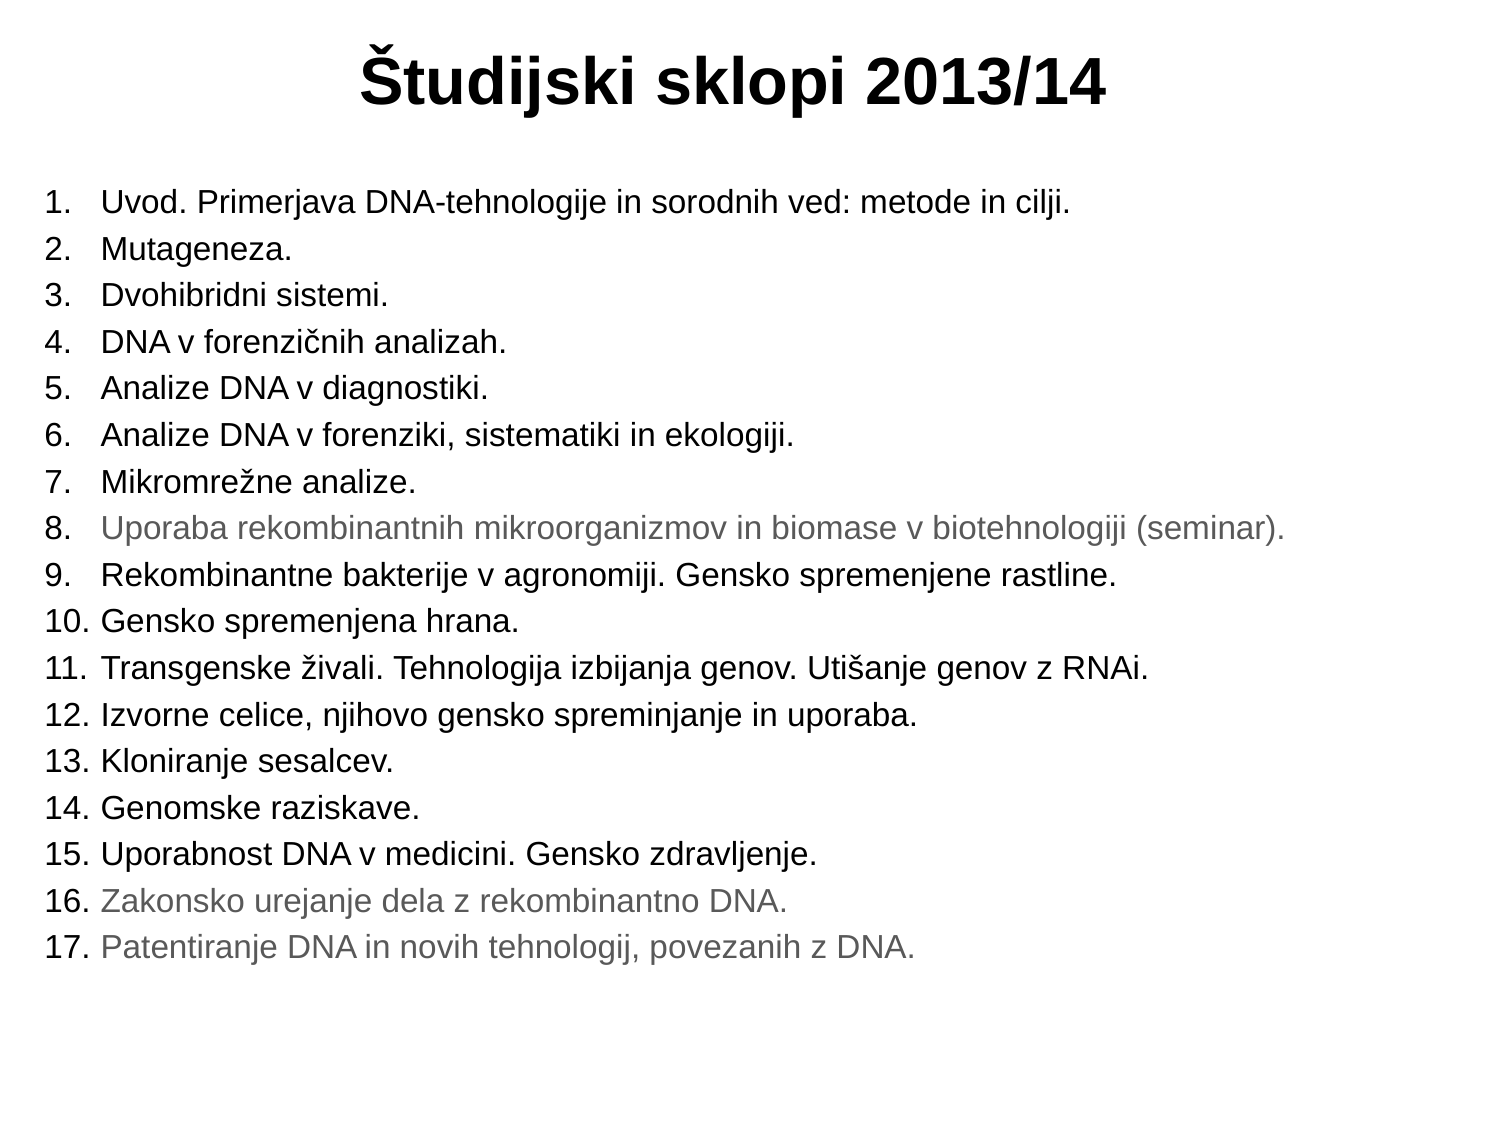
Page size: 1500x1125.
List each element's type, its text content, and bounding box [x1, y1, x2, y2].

subtitle Uvod. Primerjava DNA-tehnologije in sorodnih ved: metode in cilji. Mutageneza. Dvohibridni sistemi. DNA v forenzičnih analizah. Analize DNA v diagnostiki. Analize DNA v forenziki, sistematiki in ekologiji. Mikromrežne analize. Uporaba rekombinantnih mikroorganizmov in biomase v biotehnologiji (seminar). Rekombinantne bakterije v agronomiji. Gensko spremenjene rastline. Gensko spremenjena hrana. Transgenske živali. Tehnologija izbijanja genov. Utišanje genov z RNAi. Izvorne celice, njihovo gensko spreminjanje in uporaba. Kloniranje sesalcev. Genomske raziskave. Uporabnost DNA v medicini. Gensko zdravljenje. Zakonsko urejanje dela z rekombinantno DNA. Patentiranje DNA in novih tehnologij, povezanih z DNA. [29, 172, 1500, 1082]
title Študijski sklopi 2013/14 [99, 34, 1367, 122]
